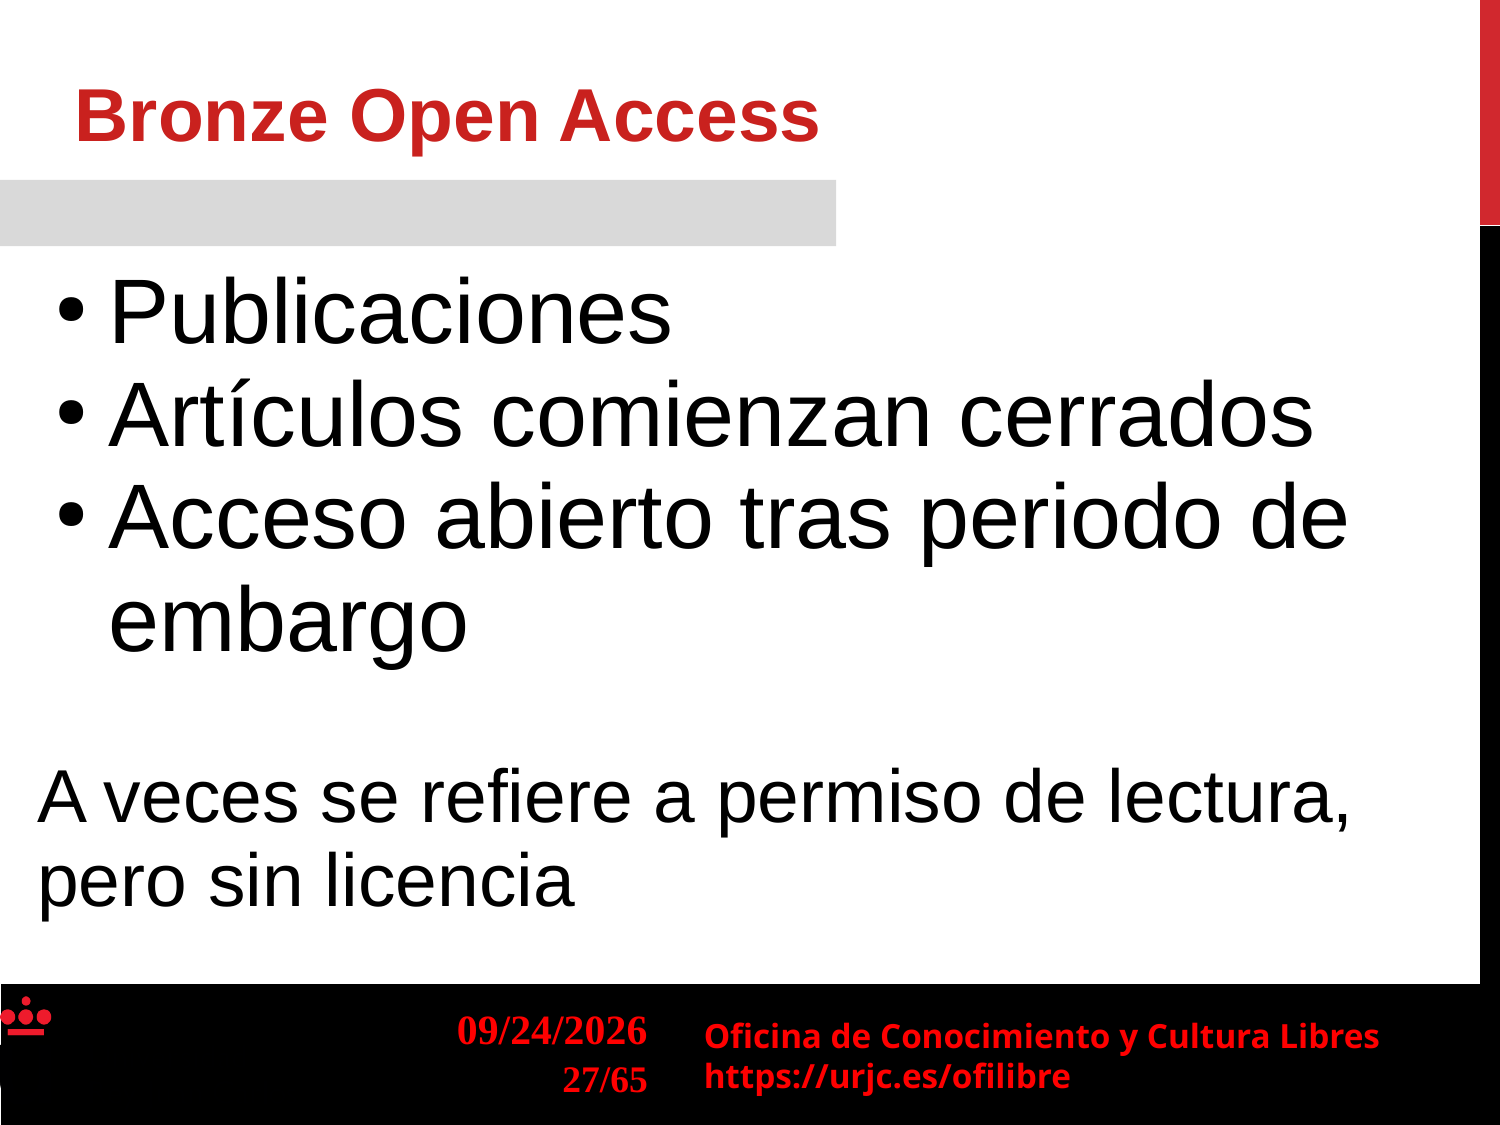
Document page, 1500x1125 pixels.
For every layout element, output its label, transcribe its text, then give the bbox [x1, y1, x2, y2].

title [75, 15, 1425, 172]
text_box Bronze Open Access [60, 66, 991, 249]
text_box Publicaciones Artículos comienzan cerrados Acceso abierto tras periodo de embargo A veces se refiere a permiso de lectura, pero sin licencia [22, 253, 1426, 931]
